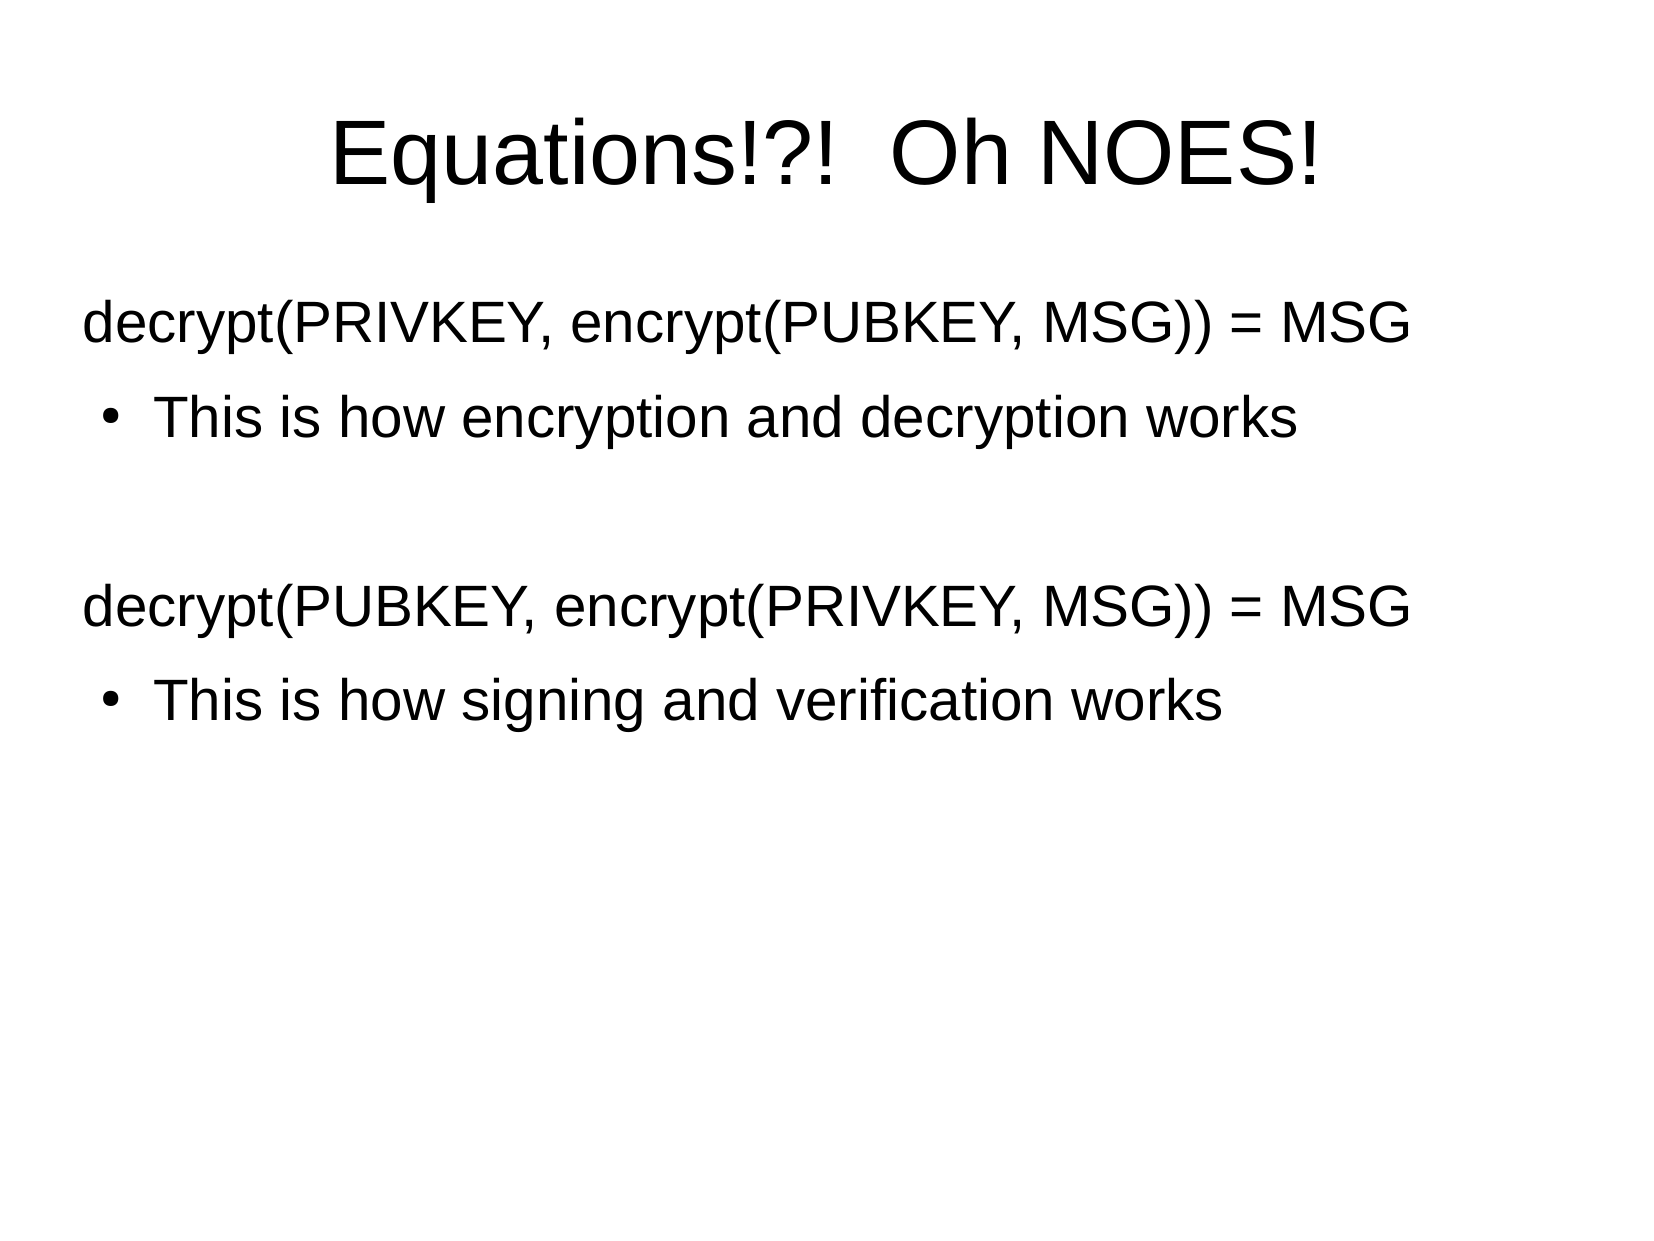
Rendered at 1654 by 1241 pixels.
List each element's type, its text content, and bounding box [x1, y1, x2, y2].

list decrypt(PRIVKEY, encrypt(PUBKEY, MSG)) = MSG This is how encryption and decryption works decrypt(PUBKEY, encrypt(PRIVKEY, MSG)) = MSG This is how signing and verification works [82, 290, 1571, 1010]
title Equations!?! Oh NOES! [82, 49, 1571, 257]
